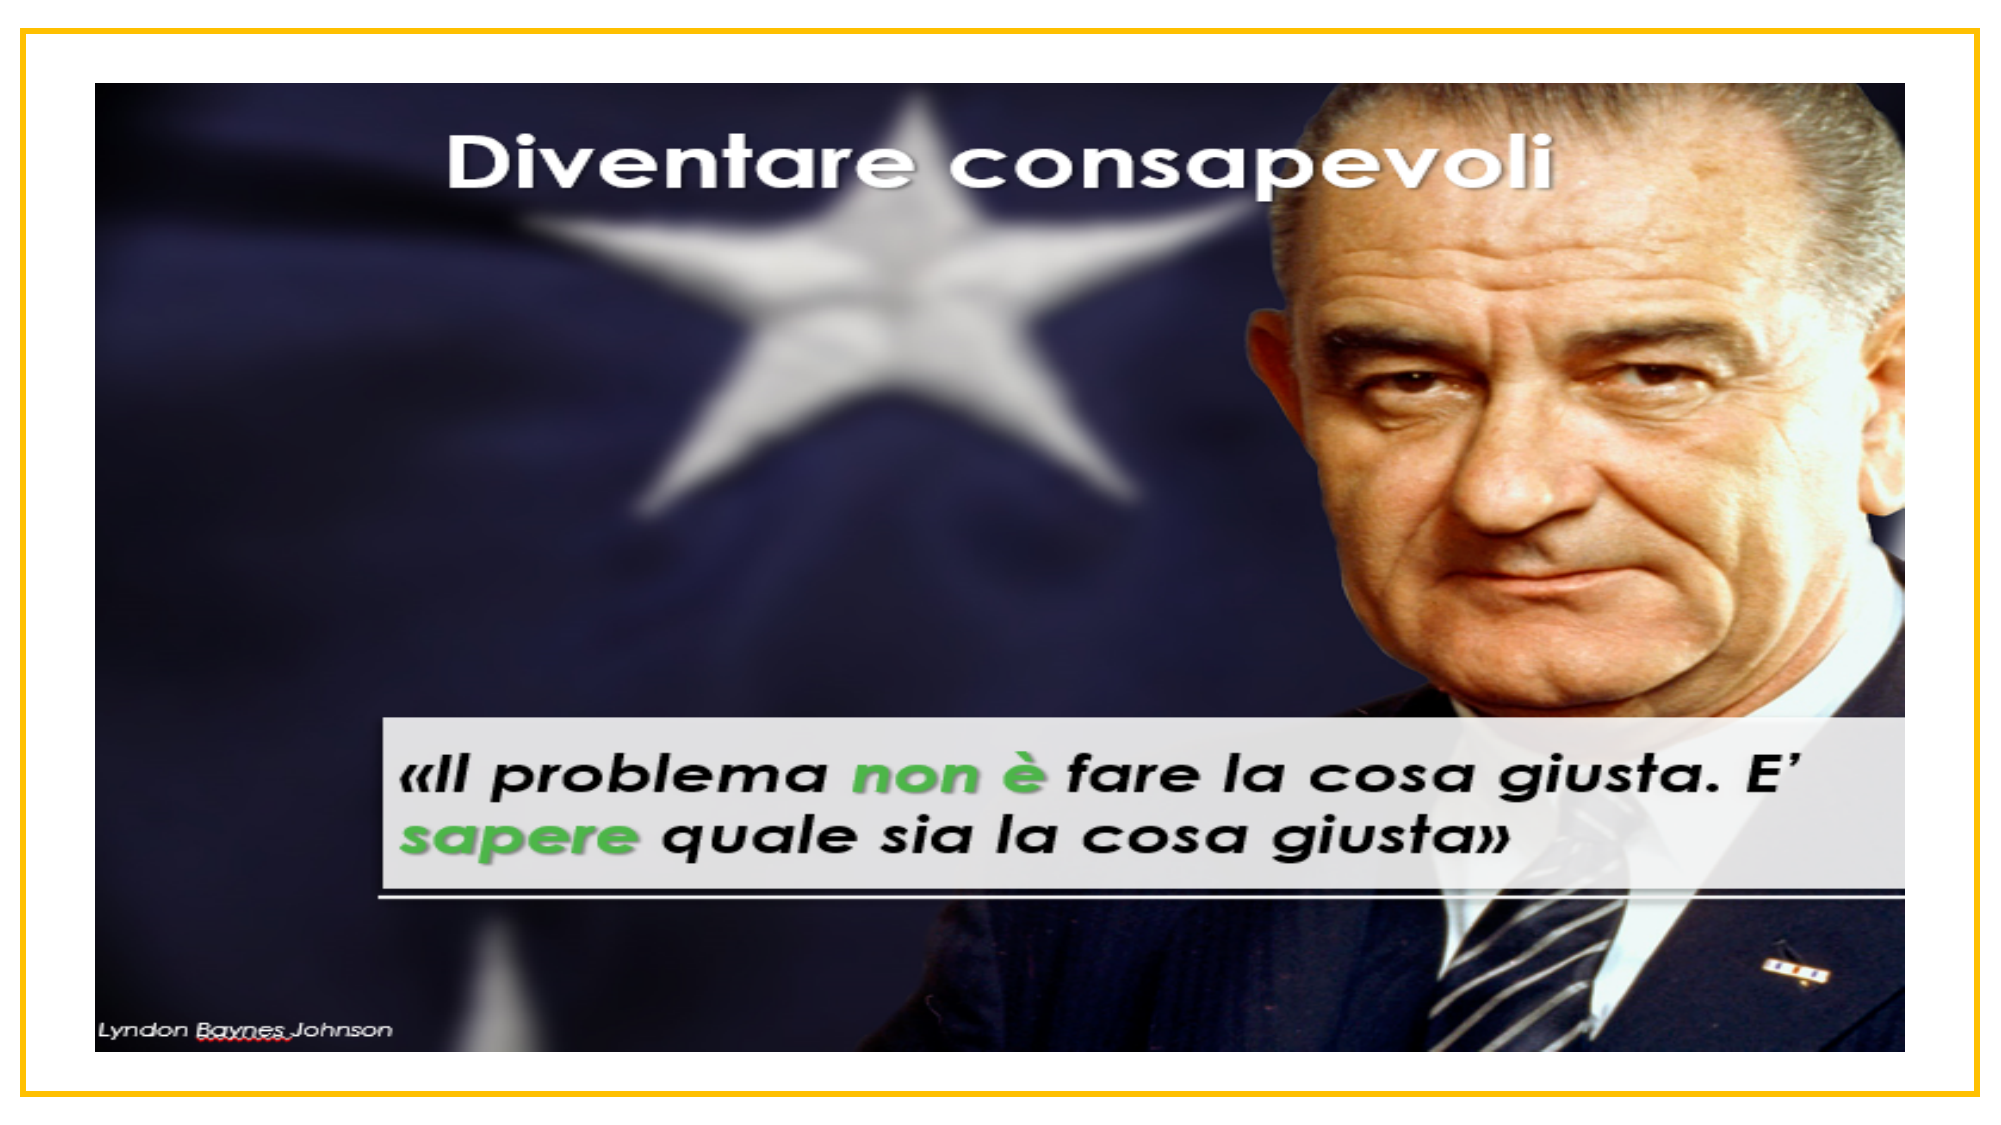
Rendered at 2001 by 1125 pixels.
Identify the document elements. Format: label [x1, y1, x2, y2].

text_box [22, 31, 1978, 1095]
picture [95, 83, 1905, 1052]
